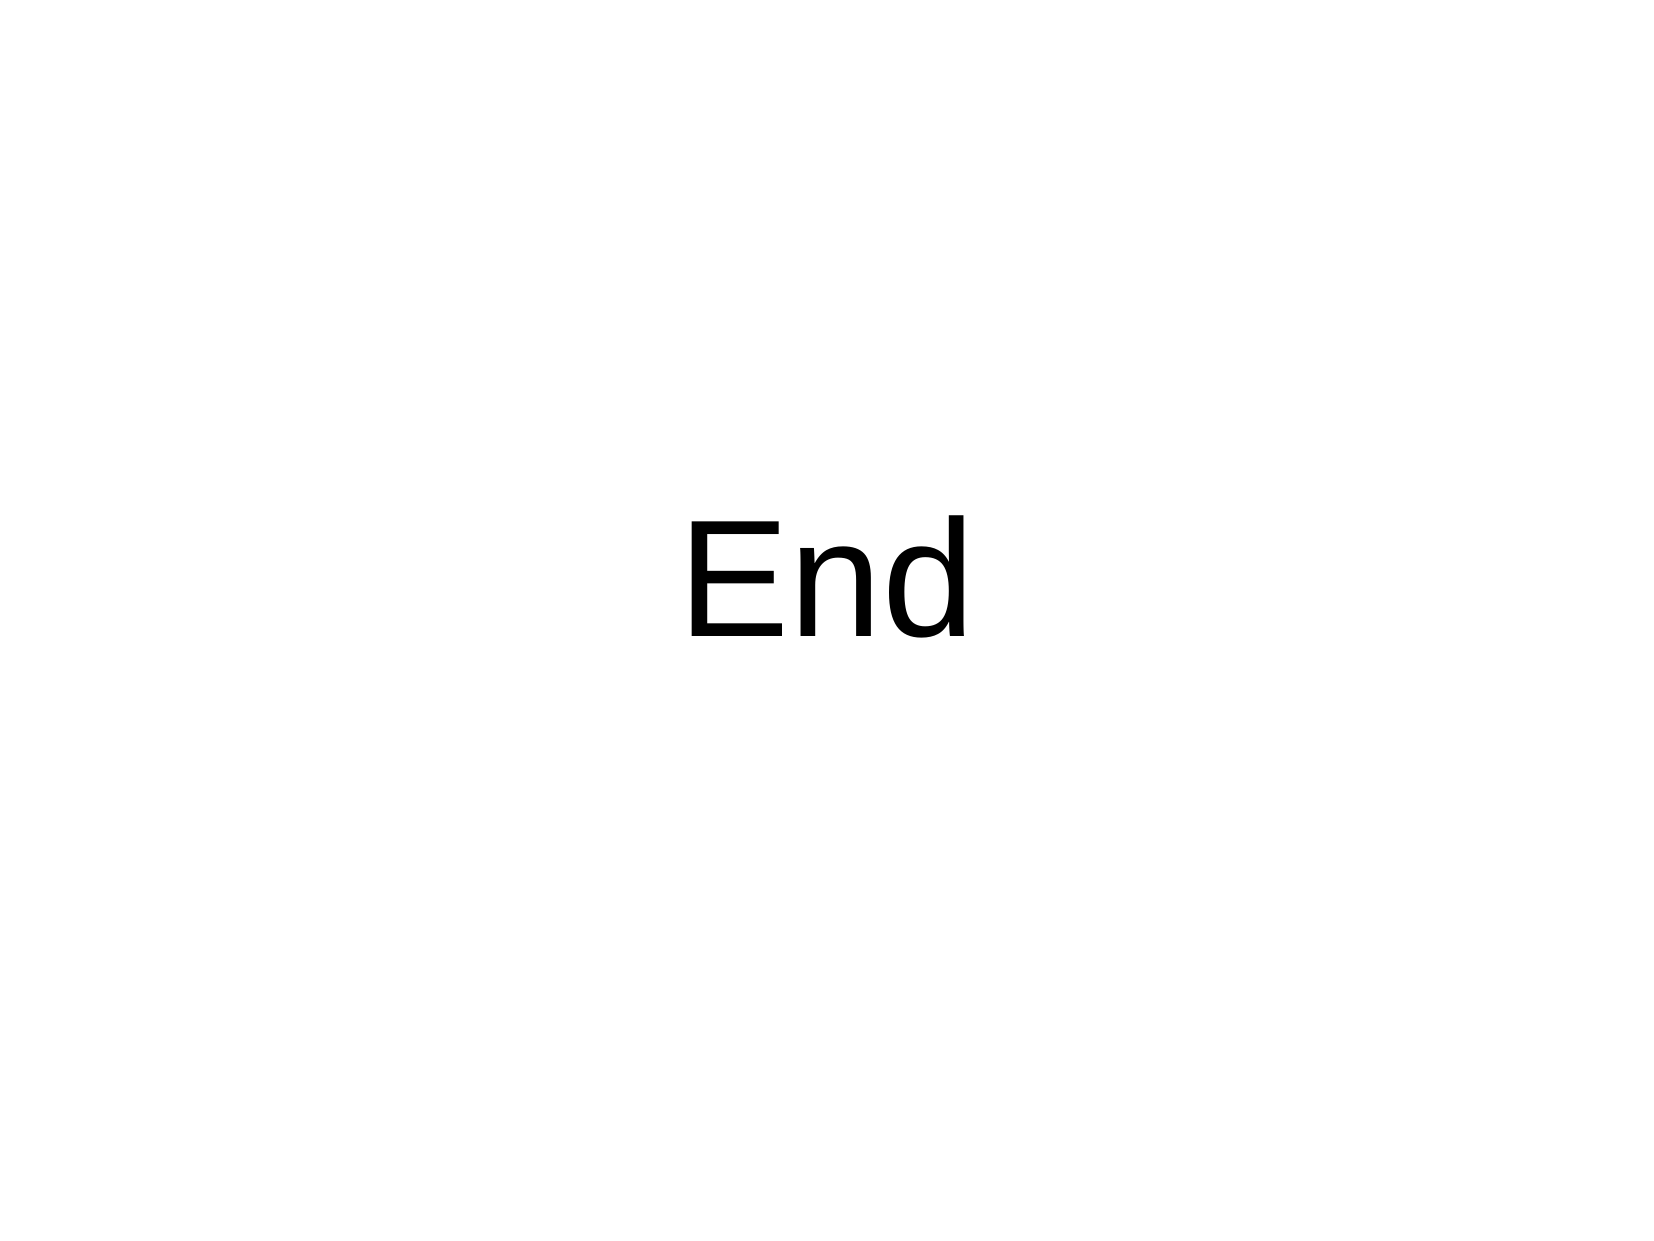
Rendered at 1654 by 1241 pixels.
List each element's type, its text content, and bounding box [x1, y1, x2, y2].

subtitle End [82, 56, 1571, 1102]
